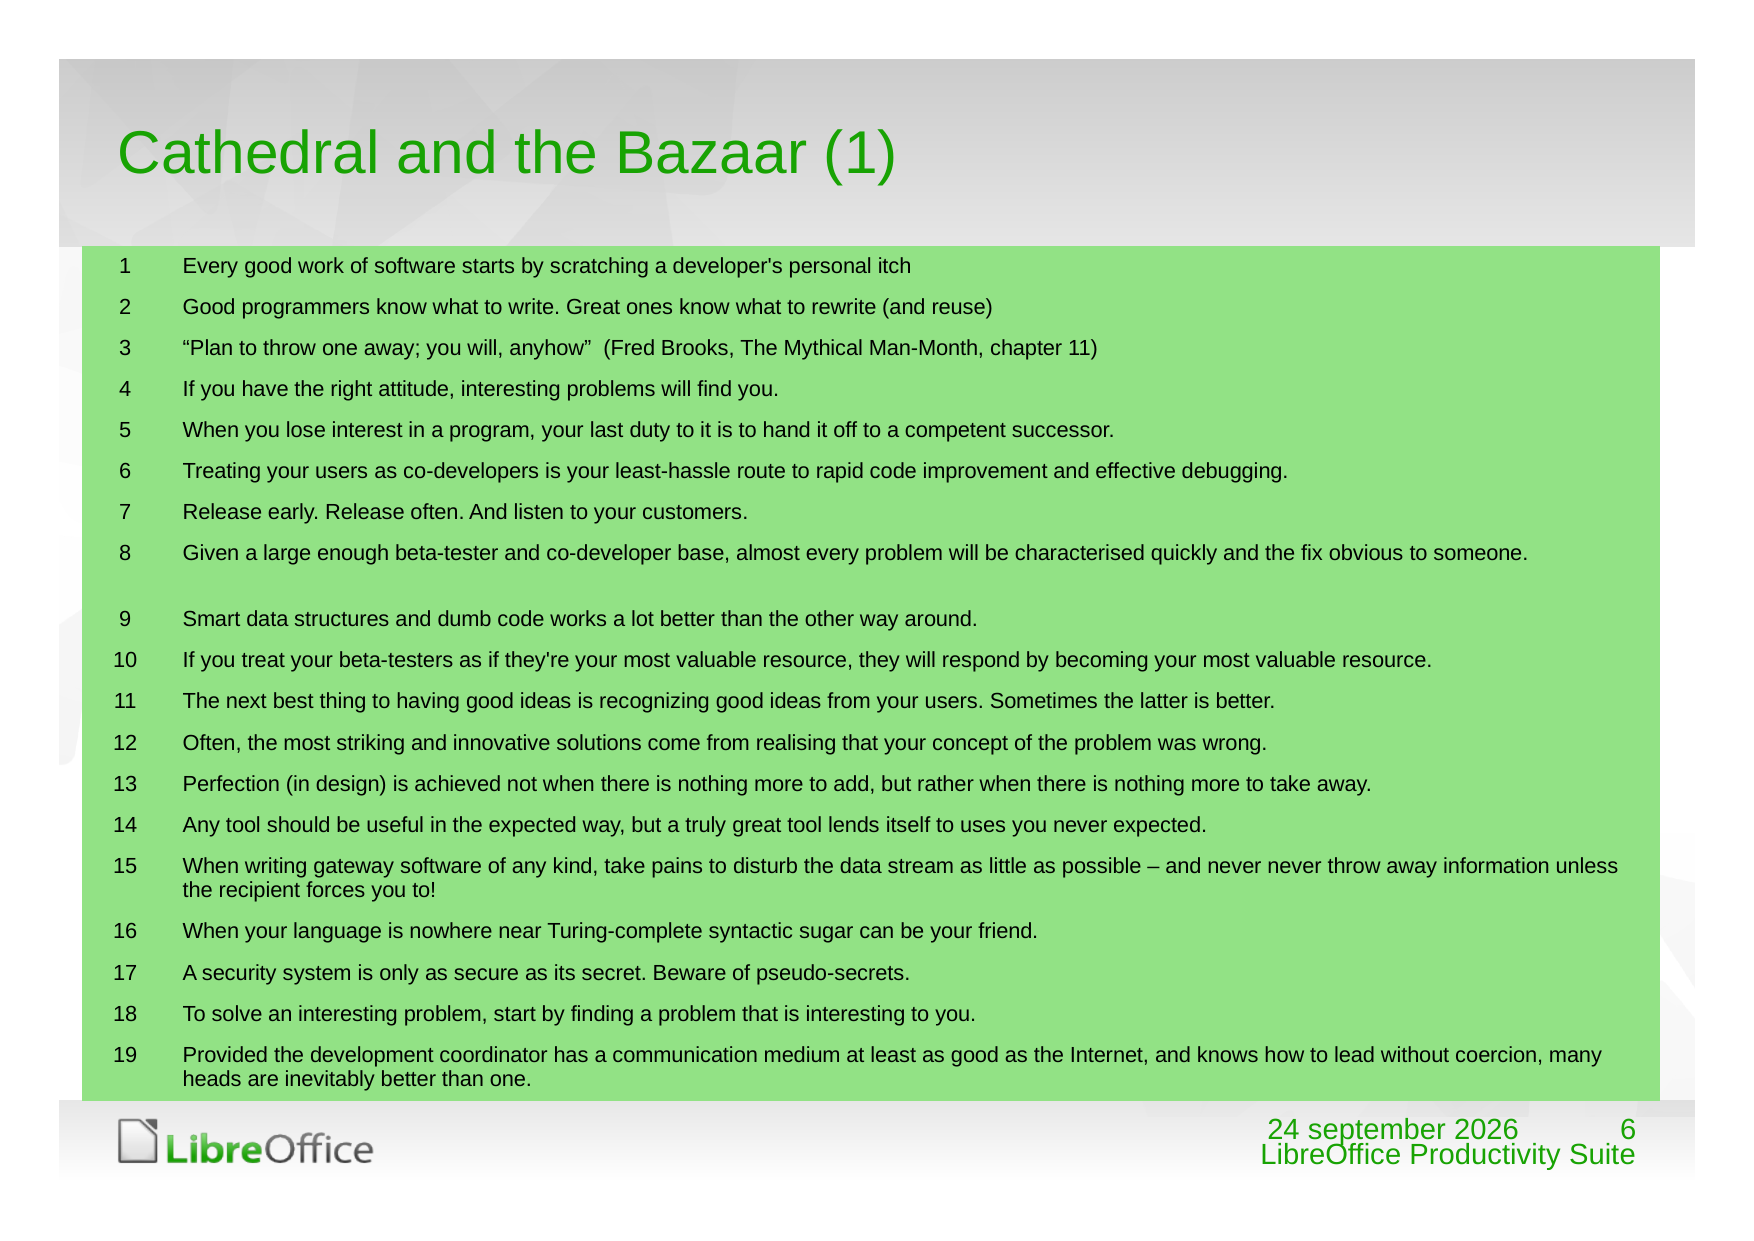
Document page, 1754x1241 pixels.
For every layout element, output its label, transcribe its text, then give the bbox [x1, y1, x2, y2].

table_cell Given a large enough beta-tester and co-developer base, almost every problem will be characterised quickly and the fix obvious to someone. [168, 534, 1660, 600]
picture [99, 1101, 393, 1181]
table_cell Provided the development coordinator has a communication medium at least as good as the Internet, and knows how to lead without coercion, many heads are inevitably better than one. [168, 1035, 1660, 1101]
table_cell When your language is nowhere near Turing-complete syntactic sugar can be your friend. [168, 912, 1660, 953]
table_cell 19 [82, 1035, 168, 1101]
table_cell 12 [82, 723, 168, 764]
table_cell 18 [82, 994, 168, 1035]
picture [964, 555, 1695, 1117]
picture [59, 59, 834, 901]
table_cell Smart data structures and dumb code works a lot better than the other way around. [168, 600, 1660, 641]
table_cell To solve an interesting problem, start by finding a problem that is interesting to you. [168, 994, 1660, 1035]
table_cell If you treat your beta-testers as if they're your most valuable resource, they will respond by becoming your most valuable resource. [168, 641, 1660, 682]
table_cell Any tool should be useful in the expected way, but a truly great tool lends itself to uses you never expected. [168, 805, 1660, 846]
table_cell Perfection (in design) is achieved not when there is nothing more to add, but rather when there is nothing more to take away. [168, 764, 1660, 805]
table_cell Release early. Release often. And listen to your customers. [168, 493, 1660, 534]
table_cell 3 [82, 328, 168, 369]
table_cell 11 [82, 682, 168, 723]
table_cell When writing gateway software of any kind, take pains to disturb the data stream as little as possible – and never never throw away information unless the recipient forces you to! [168, 846, 1660, 912]
table_cell 17 [82, 953, 168, 994]
table_cell Treating your users as co-developers is your least-hassle route to rapid code improvement and effective debugging. [168, 452, 1660, 493]
table_cell A security system is only as secure as its secret. Beware of pseudo-secrets. [168, 953, 1660, 994]
table_cell 13 [82, 764, 168, 805]
table_cell 8 [82, 534, 168, 600]
table_cell “Plan to throw one away; you will, anyhow” (Fred Brooks, The Mythical Man-Month, chapter 11) [168, 328, 1660, 369]
title Cathedral and the Bazaar (1) [117, 85, 1637, 220]
table_cell 5 [82, 410, 168, 452]
table_cell 2 [82, 287, 168, 328]
table_header 1 [82, 246, 168, 287]
table_cell 14 [82, 805, 168, 846]
table_cell 7 [82, 493, 168, 534]
table_cell The next best thing to having good ideas is recognizing good ideas from your users. Sometimes the latter is better. [168, 682, 1660, 723]
table_cell When you lose interest in a program, your last duty to it is to hand it off to a competent successor. [168, 410, 1660, 452]
table_cell If you have the right attitude, interesting problems will find you. [168, 369, 1660, 410]
table_cell 16 [82, 912, 168, 953]
table_cell 6 [82, 452, 168, 493]
table_cell Often, the most striking and innovative solutions come from realising that your concept of the problem was wrong. [168, 723, 1660, 764]
table_header Every good work of software starts by scratching a developer's personal itch [168, 246, 1660, 287]
table_cell 10 [82, 641, 168, 682]
table_cell Good programmers know what to write. Great ones know what to rewrite (and reuse) [168, 287, 1660, 328]
table_cell 9 [82, 600, 168, 641]
table_cell 4 [82, 369, 168, 410]
table_cell 15 [82, 846, 168, 912]
